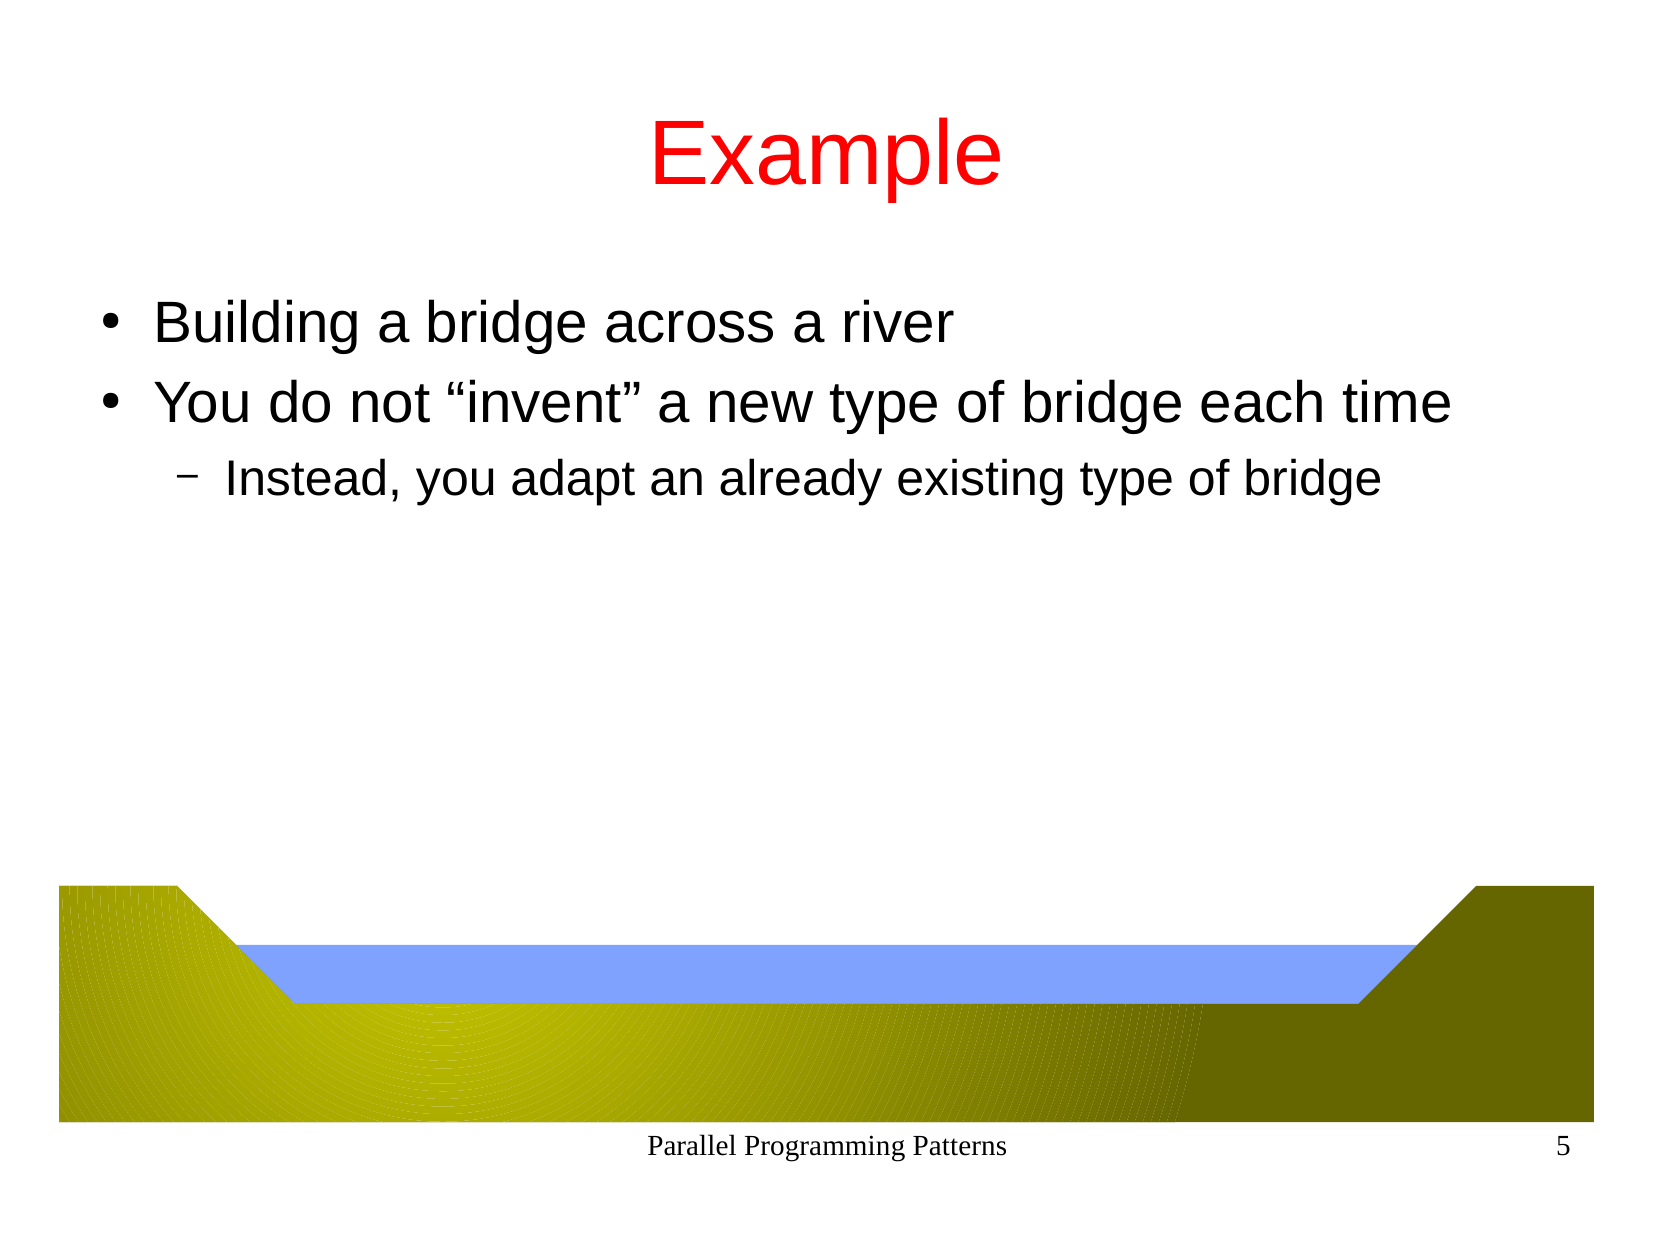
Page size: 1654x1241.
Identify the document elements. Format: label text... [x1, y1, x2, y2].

list Building a bridge across a river You do not “invent” a new type of bridge each time Instead, you adapt an already existing type of bridge [82, 290, 1571, 1109]
title Example [82, 49, 1571, 257]
text_box [59, 885, 1595, 1123]
